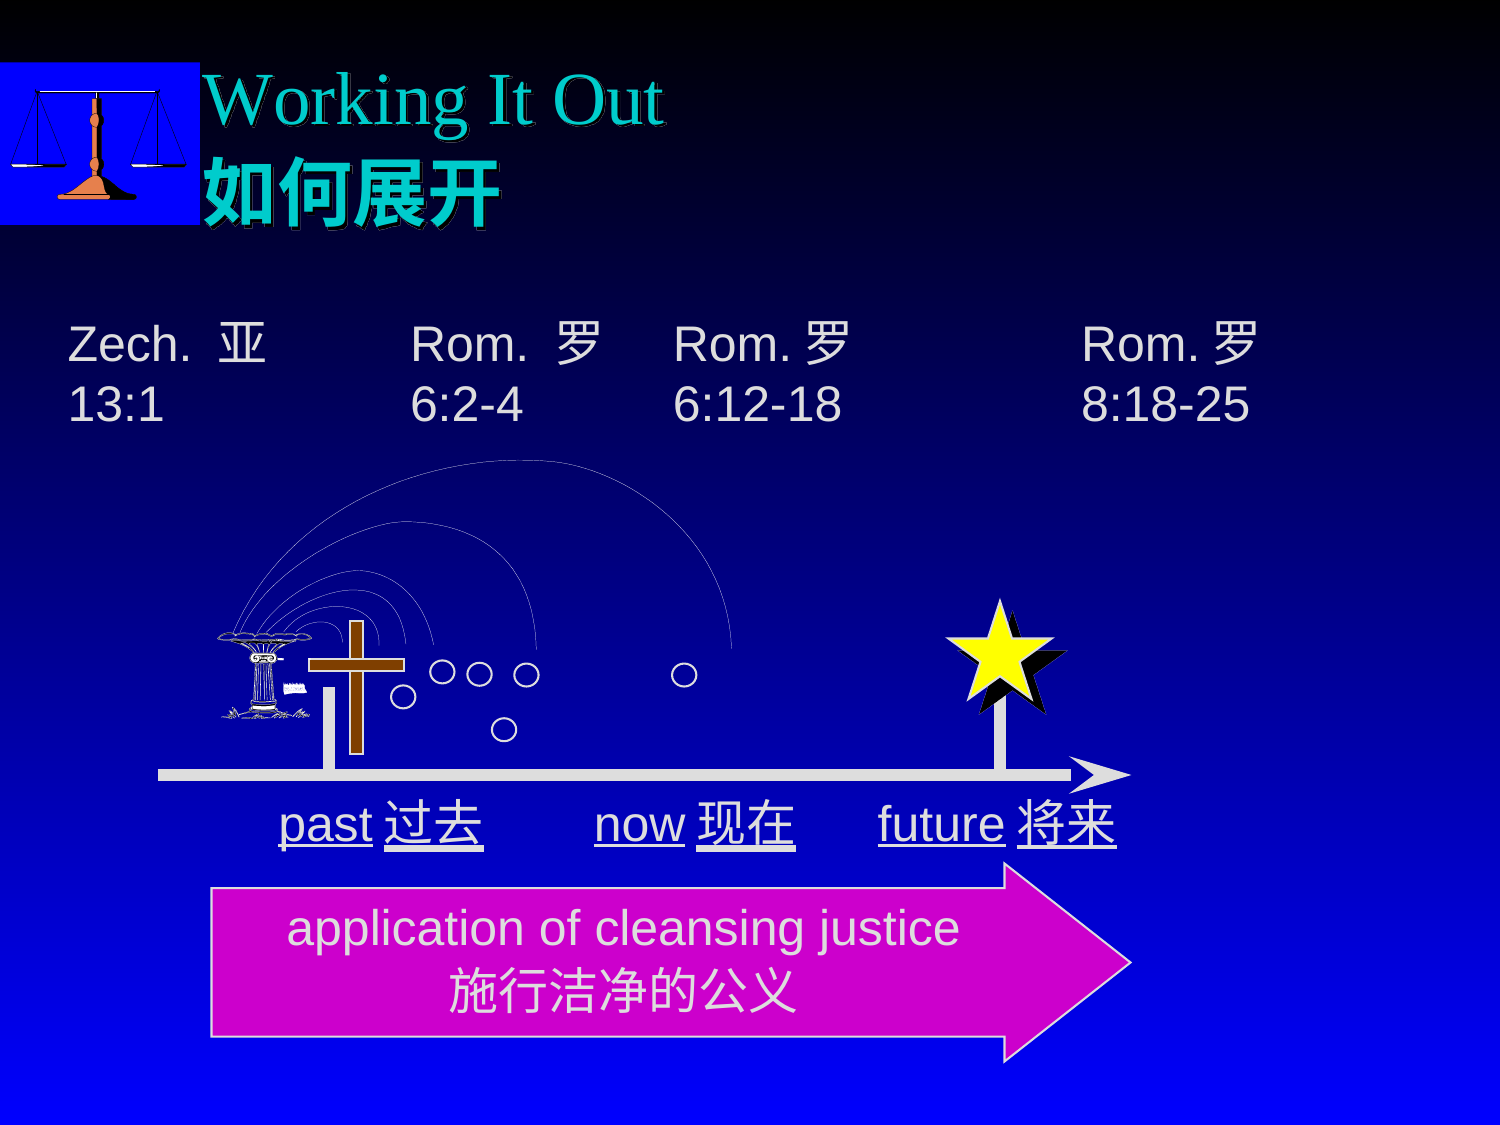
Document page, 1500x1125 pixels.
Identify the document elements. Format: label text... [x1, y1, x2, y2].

text_box future将来 [862, 780, 1145, 864]
text_box Rom. 罗6:2-4 [394, 299, 657, 440]
text_box [350, 719, 364, 754]
text_box Rom.罗 6:12-18 [657, 299, 935, 440]
chart [217, 450, 732, 719]
text_box now现在 [578, 780, 825, 864]
text_box Zech. 亚13:1 [52, 299, 369, 440]
text_box Rom.罗8:18-25 [1065, 299, 1395, 440]
text_box past过去 [263, 780, 526, 864]
title Working It Out 如何展开 [187, 56, 1463, 244]
text_box [948, 601, 1052, 700]
text_box application of cleansing justice 施行洁净的公义 [211, 863, 1131, 1062]
